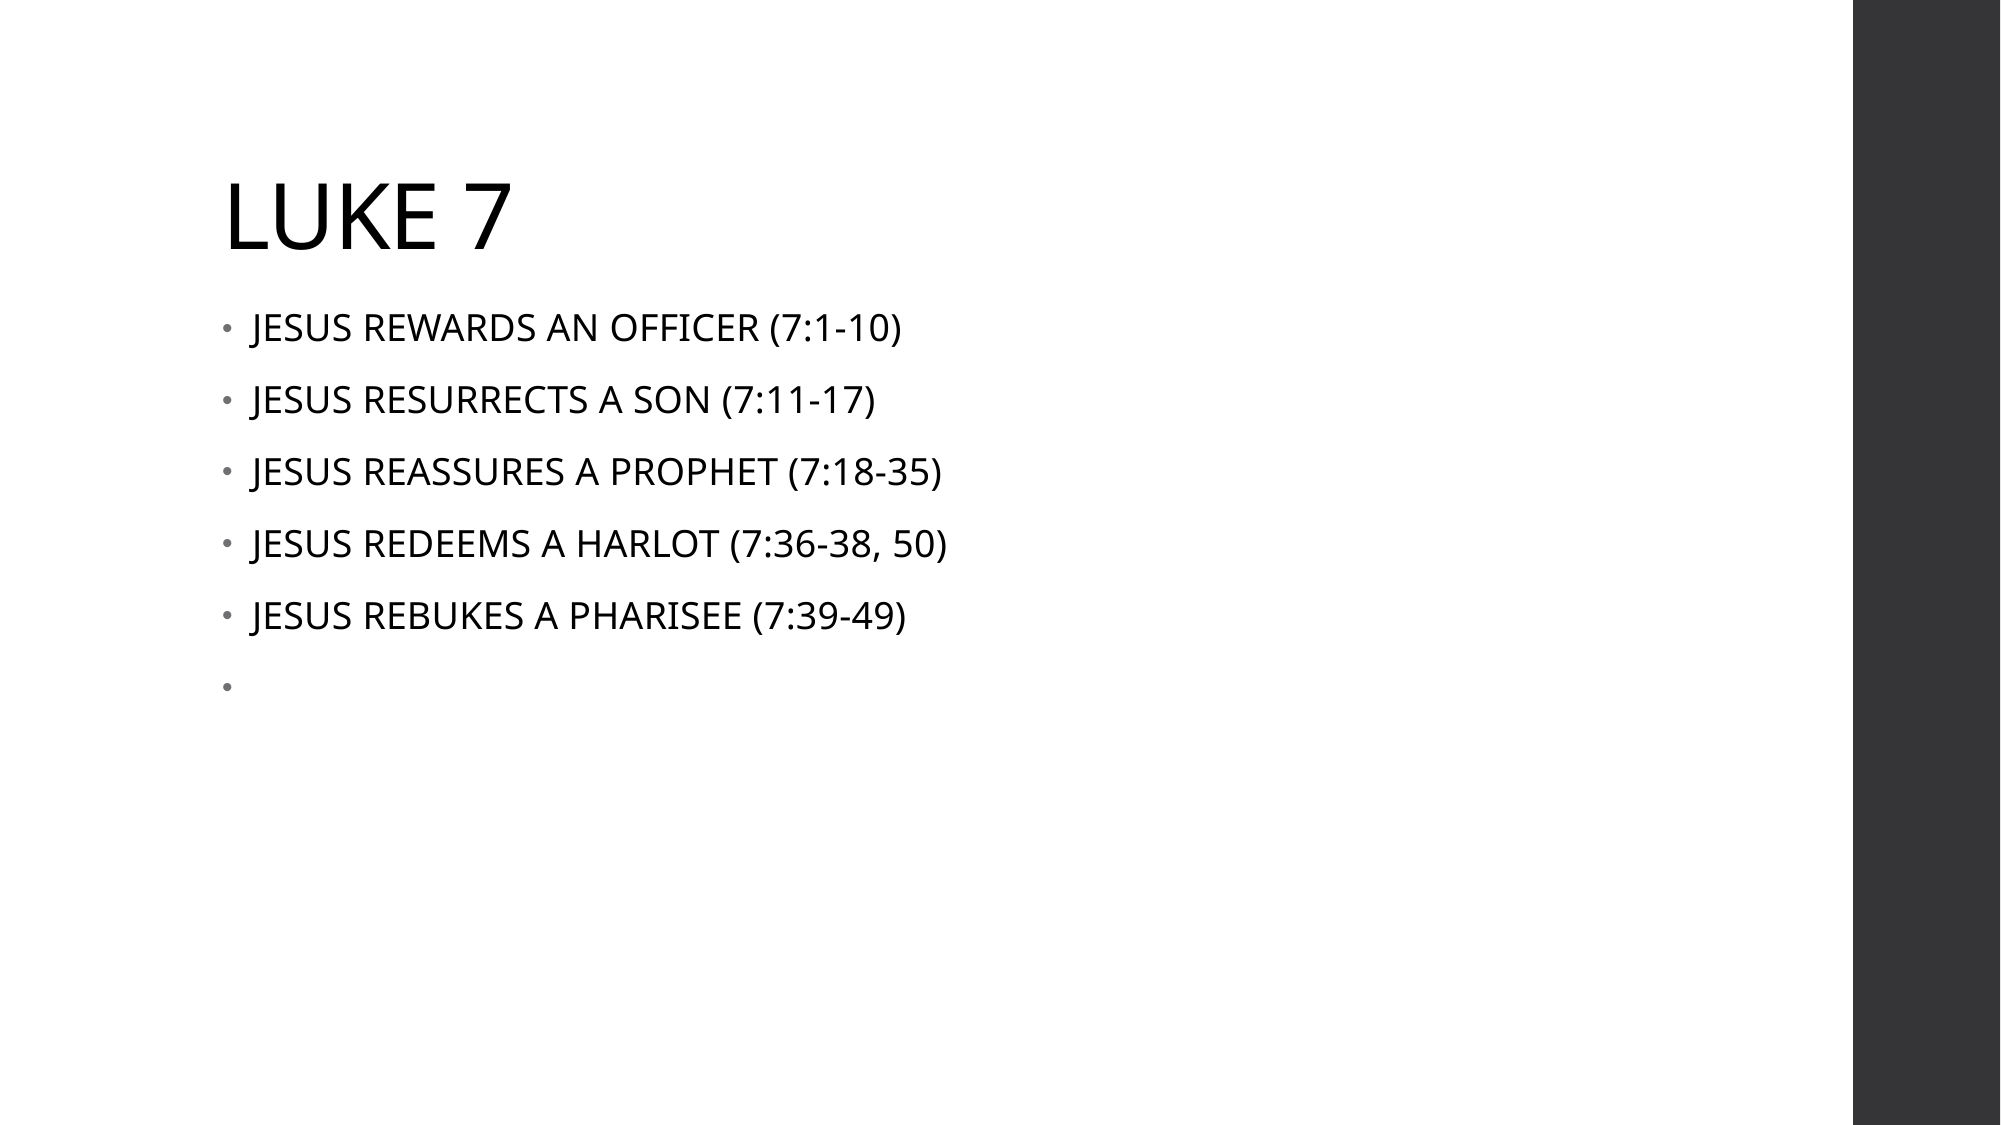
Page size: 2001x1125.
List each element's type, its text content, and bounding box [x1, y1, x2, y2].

list JESUS REWARDS AN OFFICER (7:1-10) JESUS RESURRECTS A SON (7:11-17) JESUS REASSURES A PROPHET (7:18-35) JESUS REDEEMS A HARLOT (7:36-38, 50) JESUS REBUKES A PHARISEE (7:39-49) [206, 299, 1617, 1014]
title LUKE 7 [206, 60, 1797, 278]
